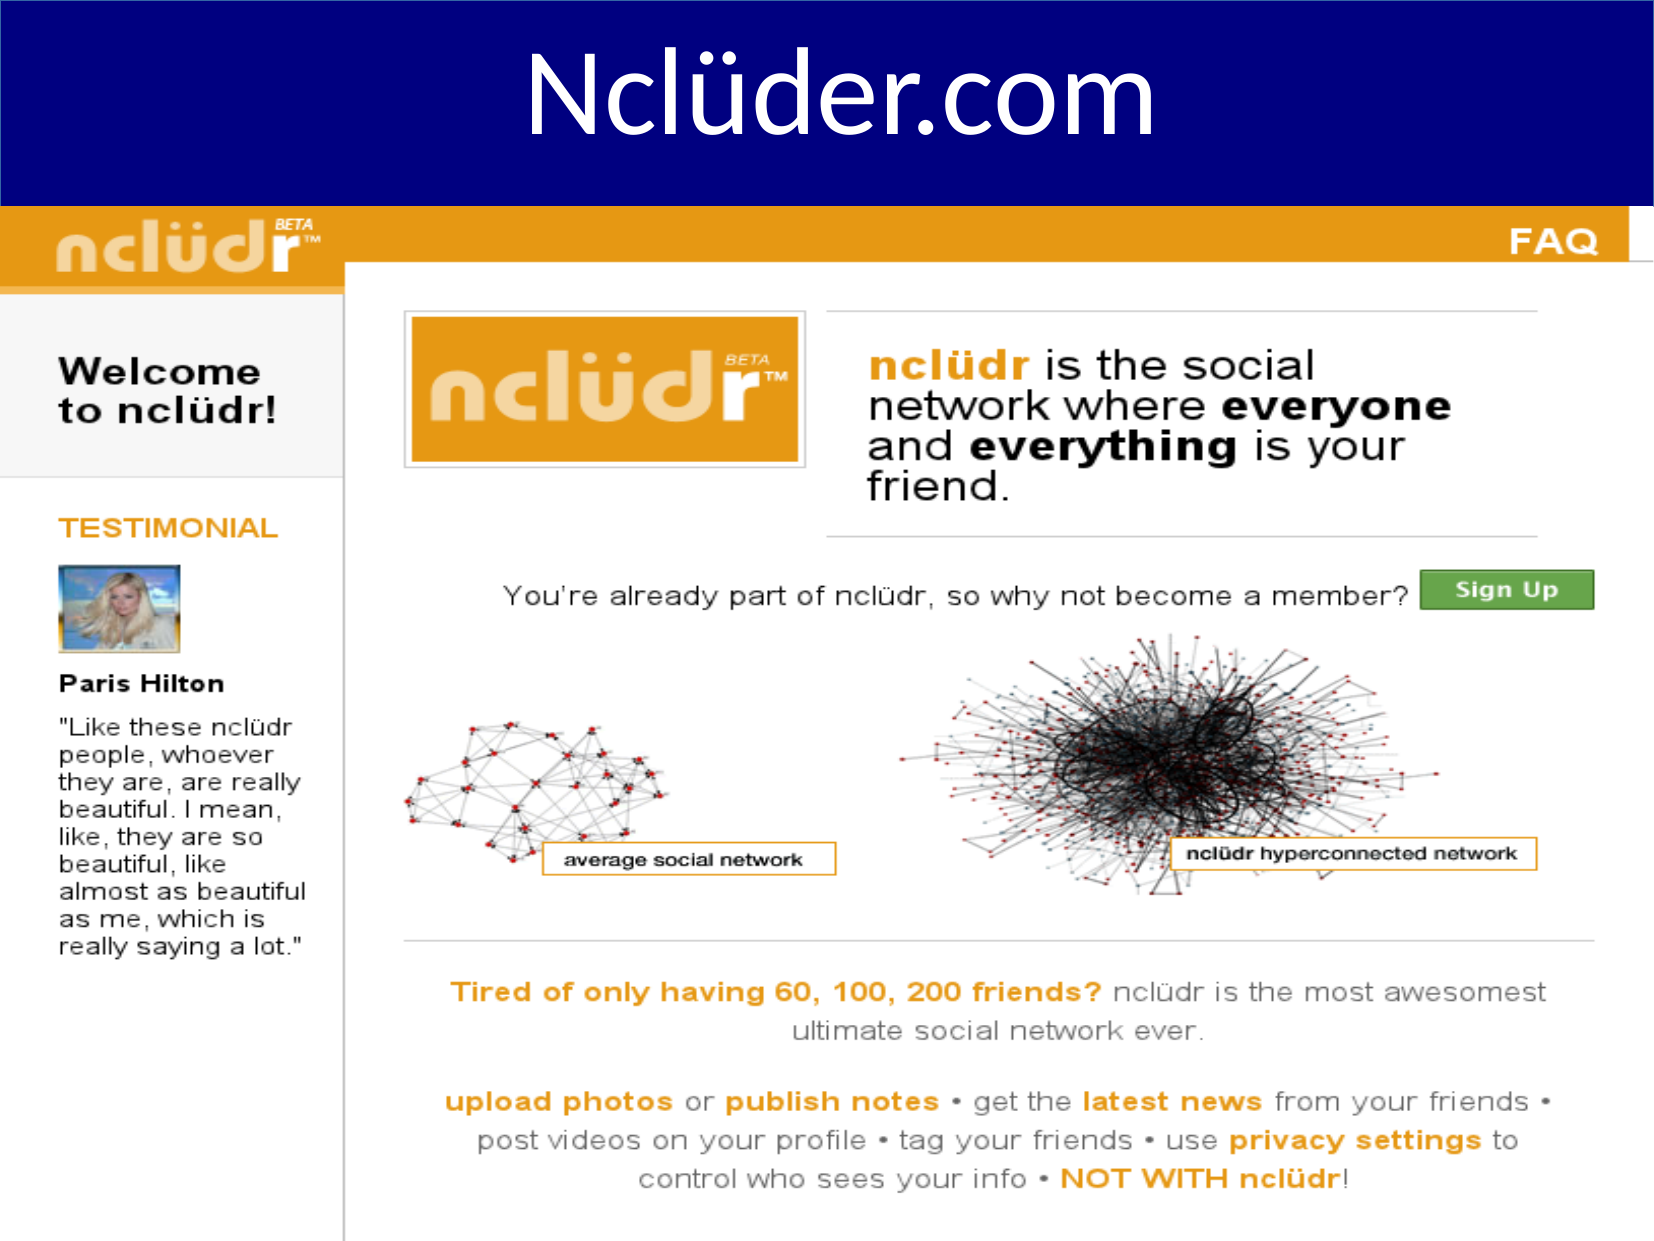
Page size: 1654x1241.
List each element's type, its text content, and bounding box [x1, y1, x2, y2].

picture [0, 206, 1654, 1241]
title Nclüder.com [0, 0, 1654, 206]
